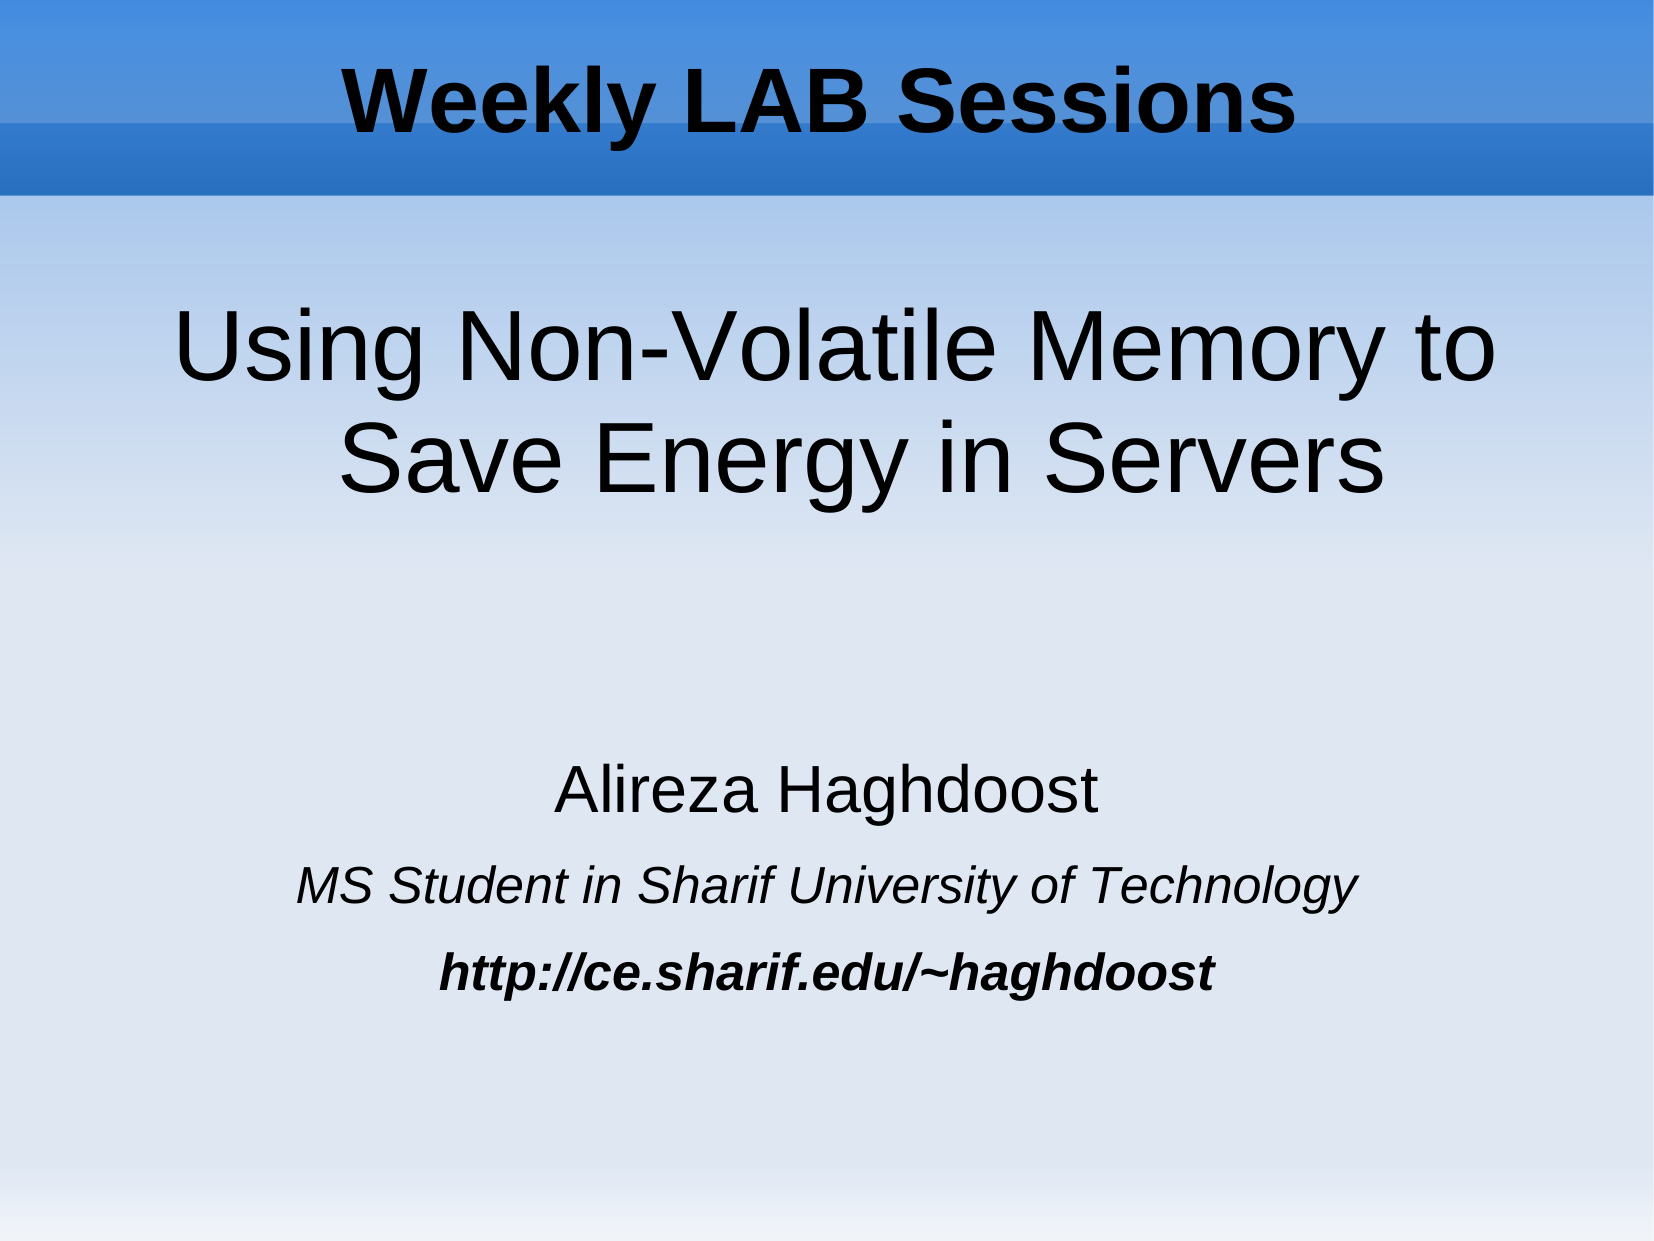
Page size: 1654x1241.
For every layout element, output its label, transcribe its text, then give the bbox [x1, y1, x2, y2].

title Weekly LAB Sessions [76, 0, 1565, 208]
picture [0, 0, 1654, 1241]
list Using Non-Volatile Memory to Save Energy in Servers Alireza Haghdoost MS Student in Sharif University of Technology http://ce.sharif.edu/~haghdoost [82, 290, 1571, 1109]
